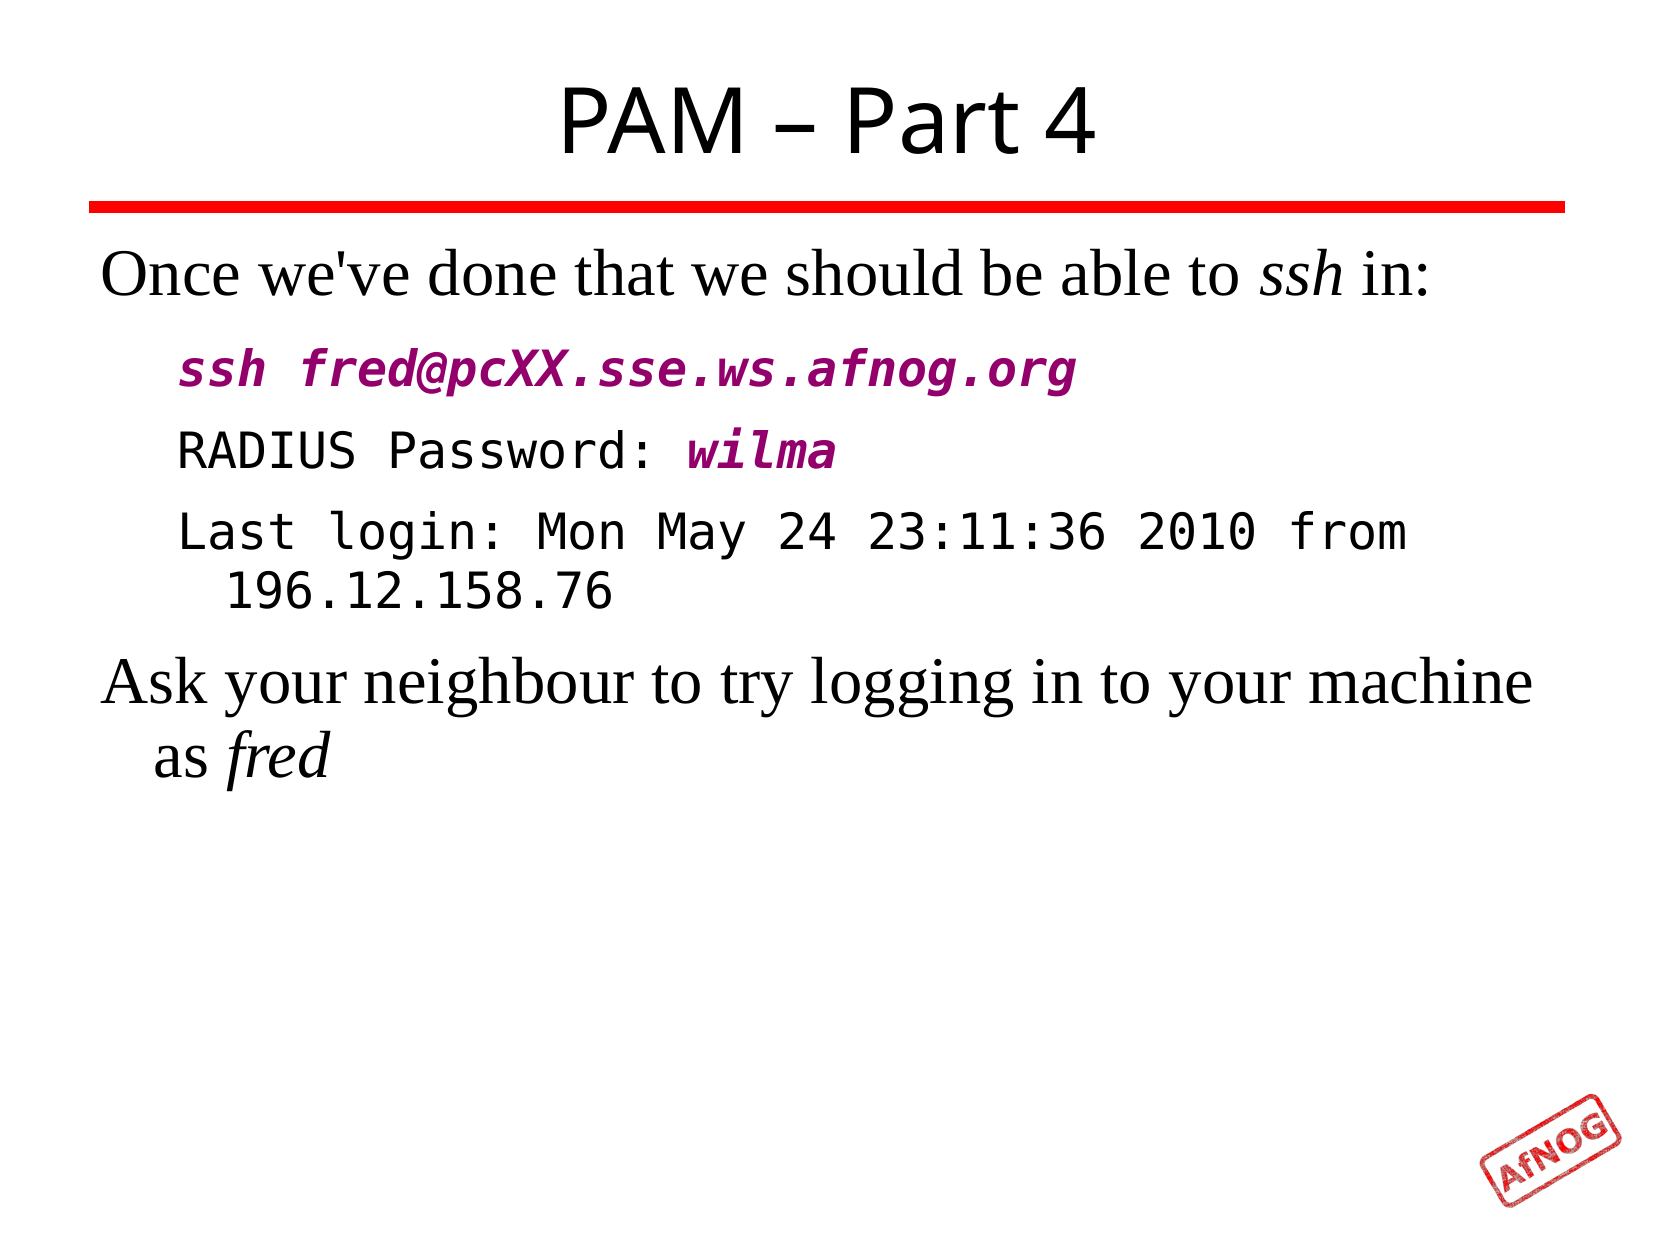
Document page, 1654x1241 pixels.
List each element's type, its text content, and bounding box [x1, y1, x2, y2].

picture [1476, 1090, 1625, 1211]
title PAM – Part 4 [88, 29, 1565, 207]
list Once we've done that we should be able to ssh in: ssh fred@pcXX.sse.ws.afnog.org RADIUS Password: wilma Last login: Mon May 24 23:11:36 2010 from 196.12.158.76 Ask your neighbour to try logging in to your machine as fred [82, 236, 1571, 1123]
